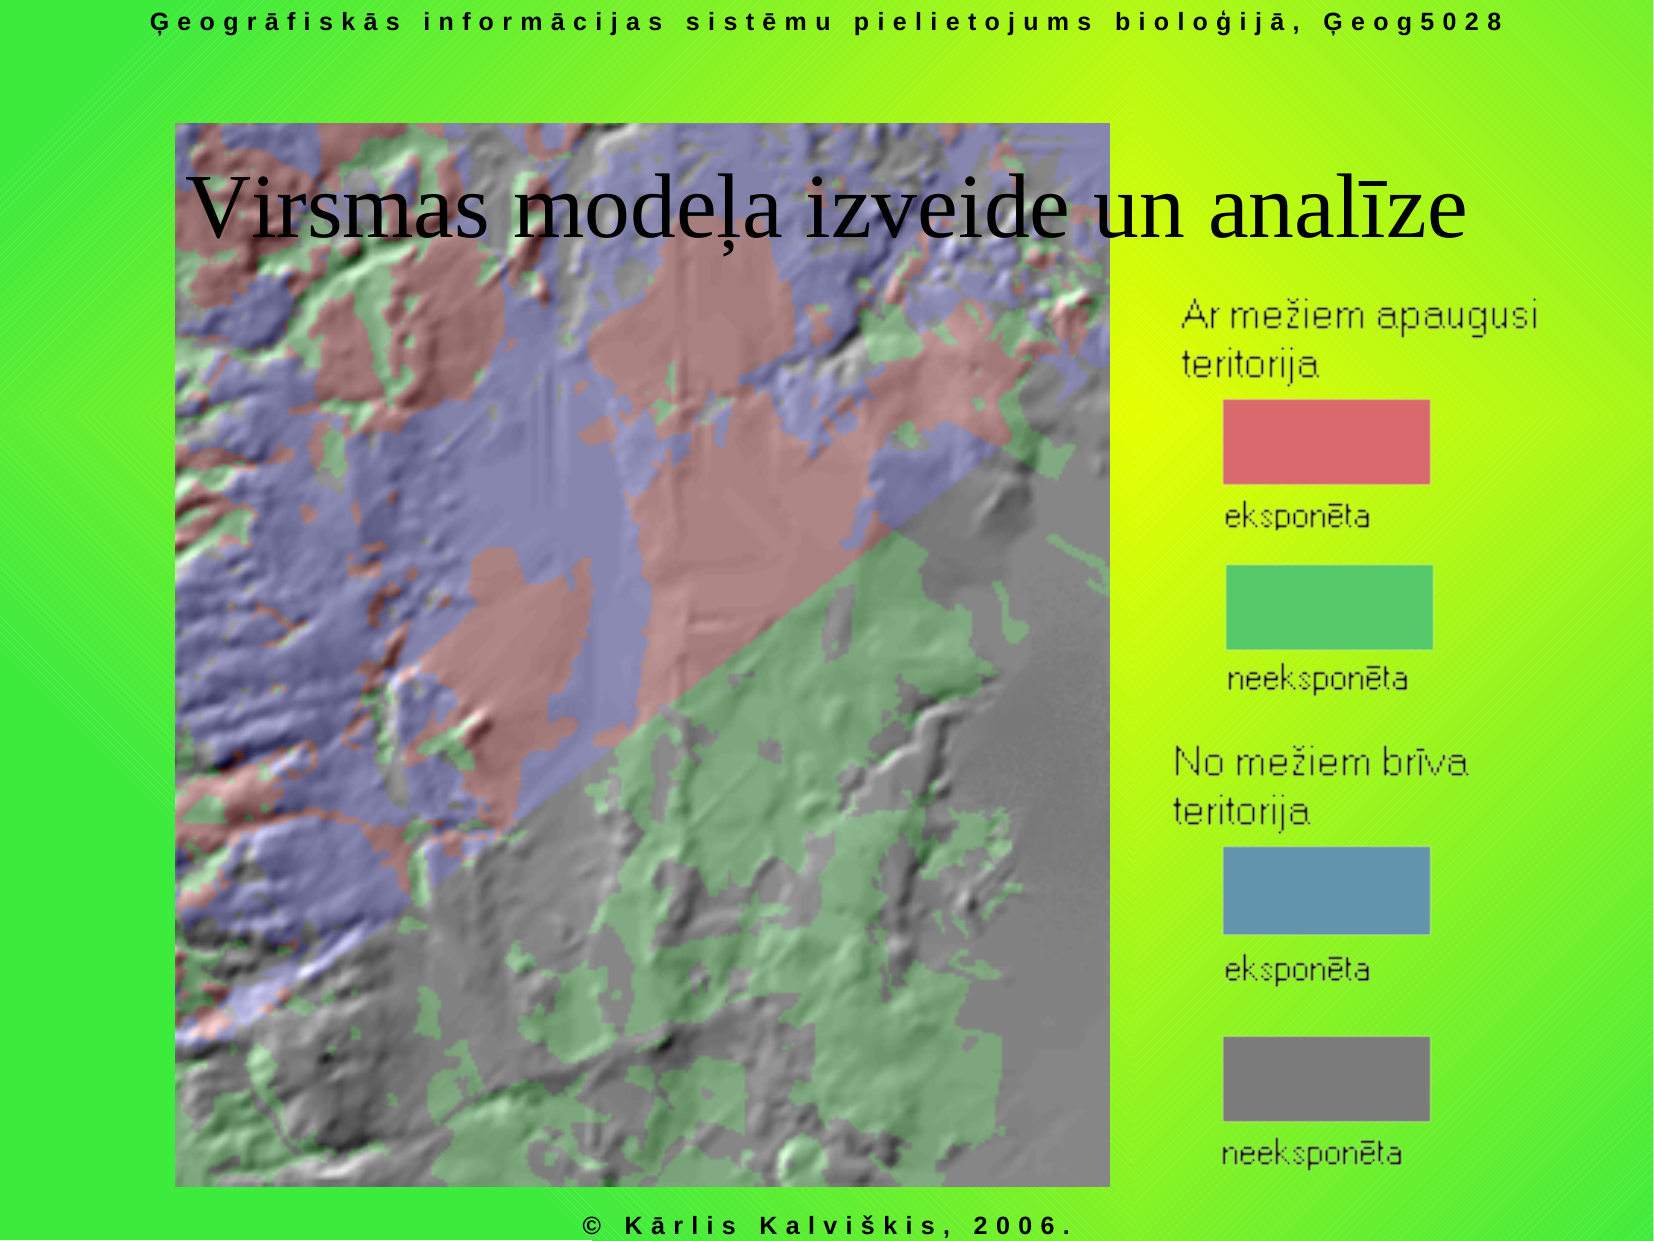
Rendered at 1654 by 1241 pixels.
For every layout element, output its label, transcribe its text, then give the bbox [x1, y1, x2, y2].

title Virsmas modeļa izveide un analīze [121, 102, 1534, 311]
picture [1168, 296, 1540, 1175]
picture [175, 311, 1110, 1187]
